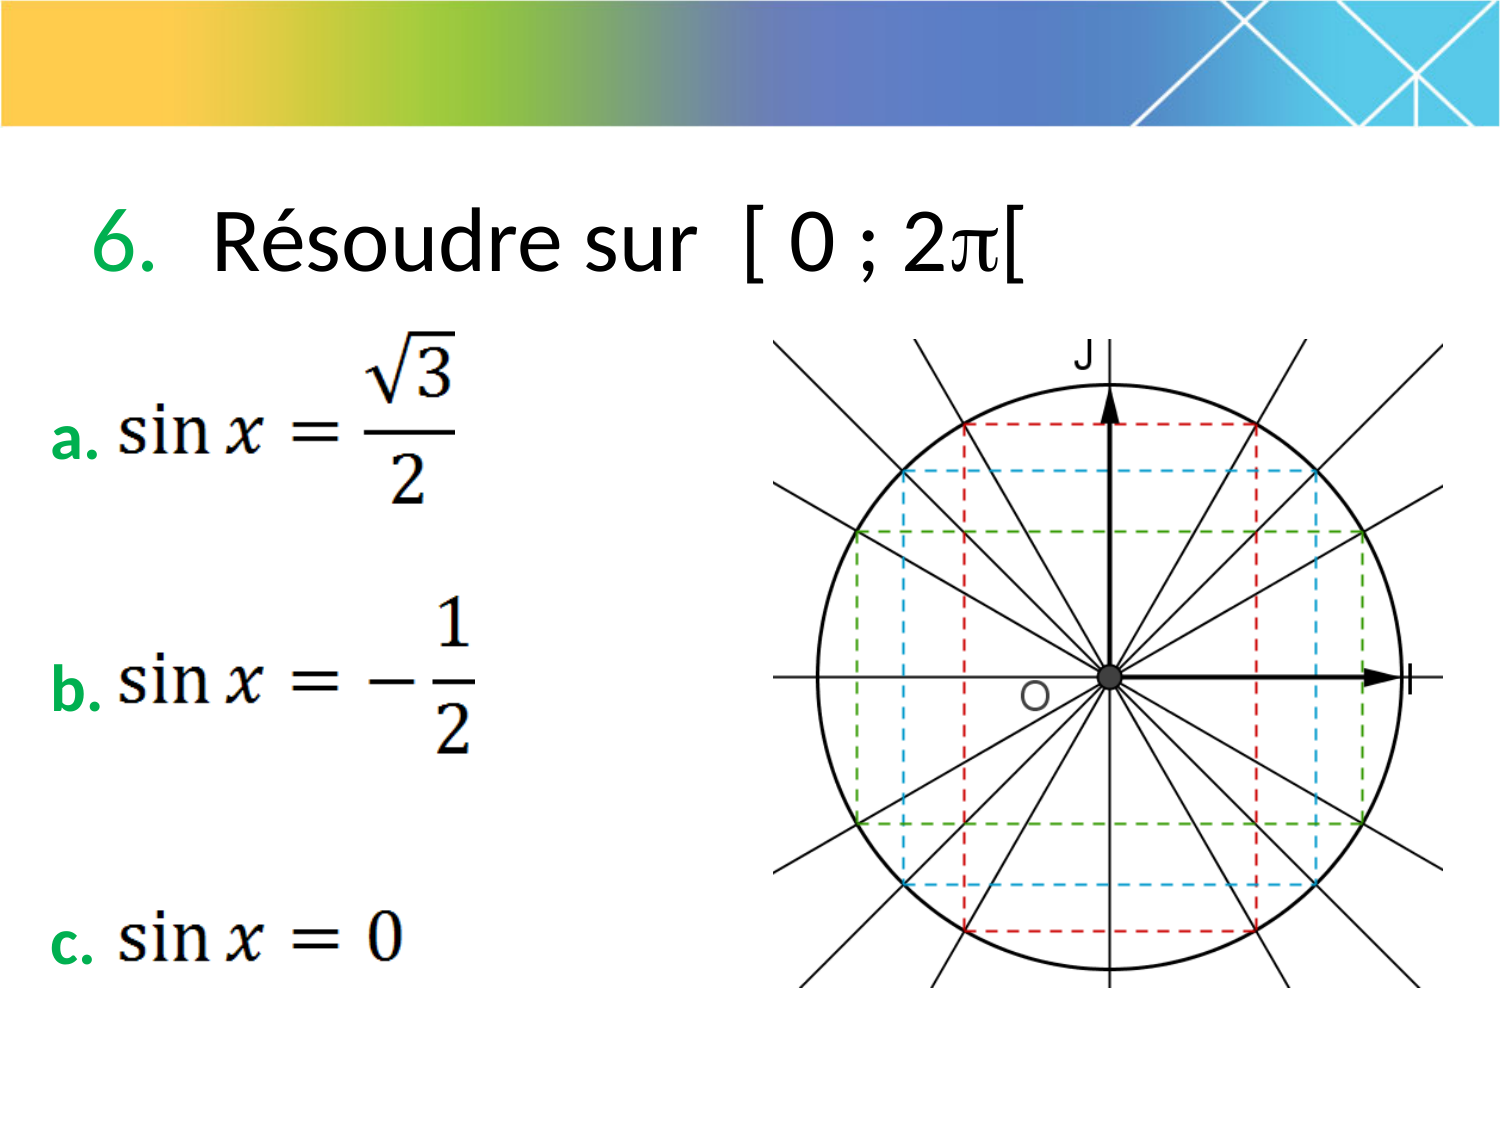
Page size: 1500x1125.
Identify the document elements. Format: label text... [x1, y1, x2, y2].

picture [117, 890, 407, 993]
picture [117, 316, 455, 518]
picture [773, 339, 1443, 988]
text_box a. b. c. [35, 385, 821, 1125]
picture [117, 585, 475, 768]
title Résoudre sur [ 0 ; 2[ [75, 164, 1426, 305]
picture [0, 0, 1500, 128]
